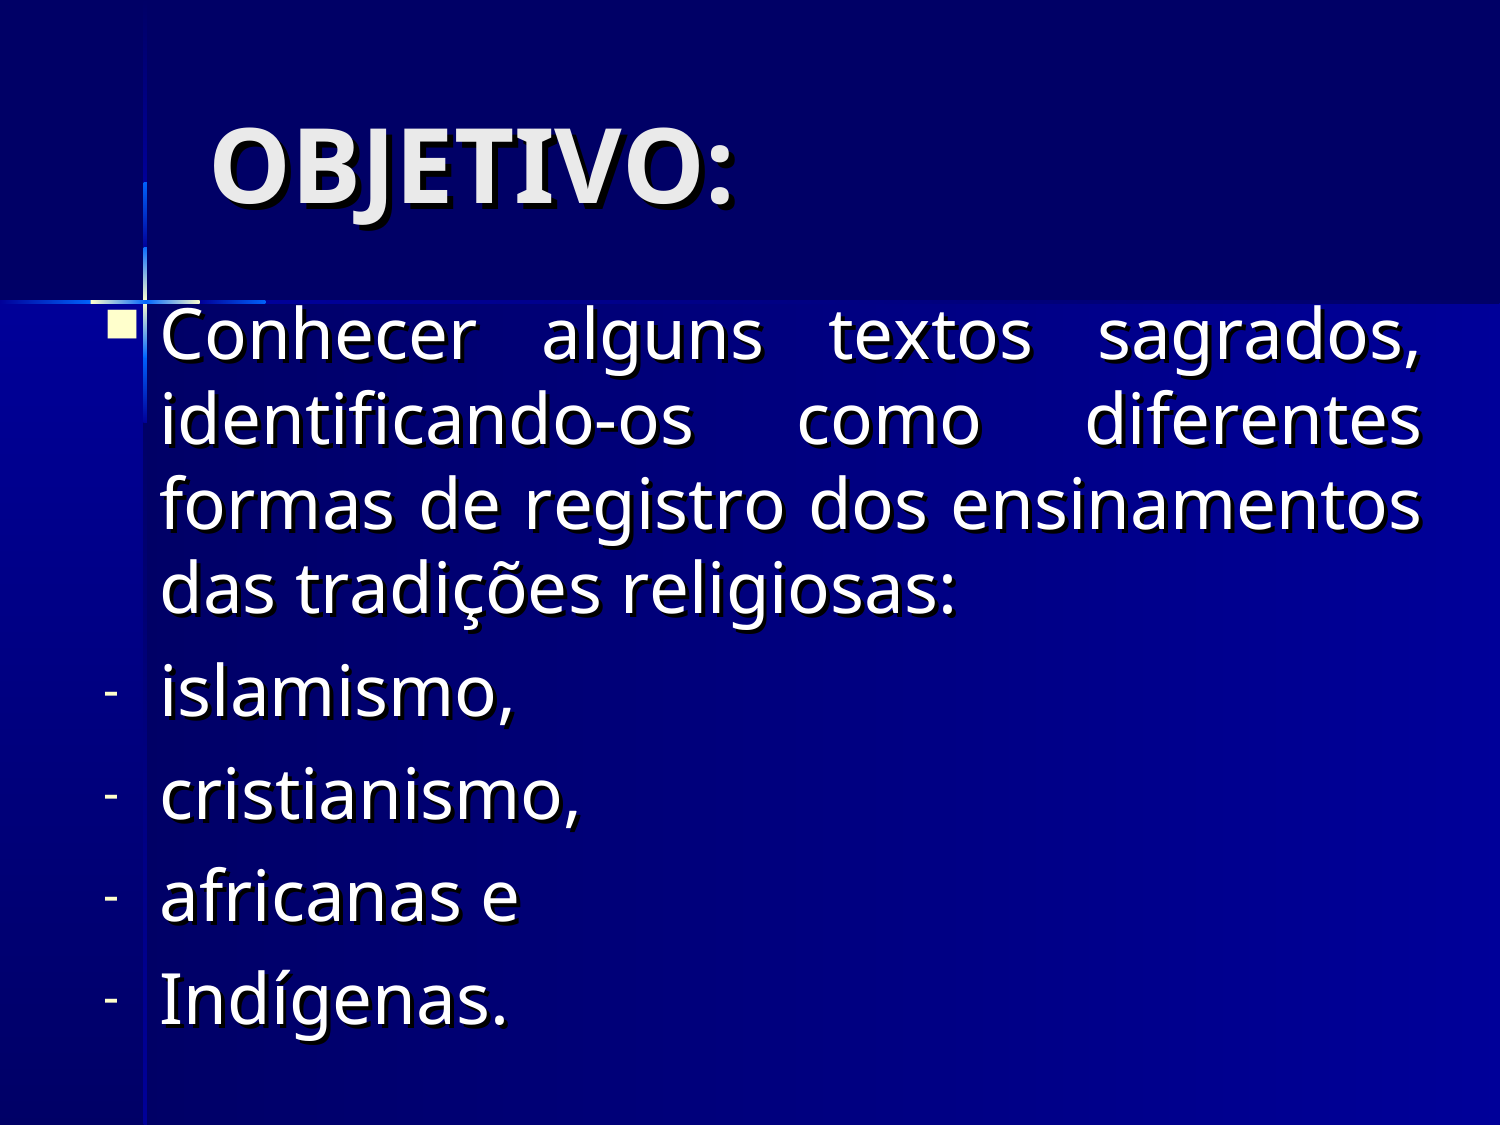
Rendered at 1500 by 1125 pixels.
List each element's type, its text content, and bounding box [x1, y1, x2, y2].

title OBJETIVO: [193, 60, 1390, 264]
list Conhecer alguns textos sagrados, identificando-os como diferentes formas de registro dos ensinamentos das tradições religiosas: islamismo, cristianismo, africanas e Indígenas. [88, 281, 1439, 1125]
